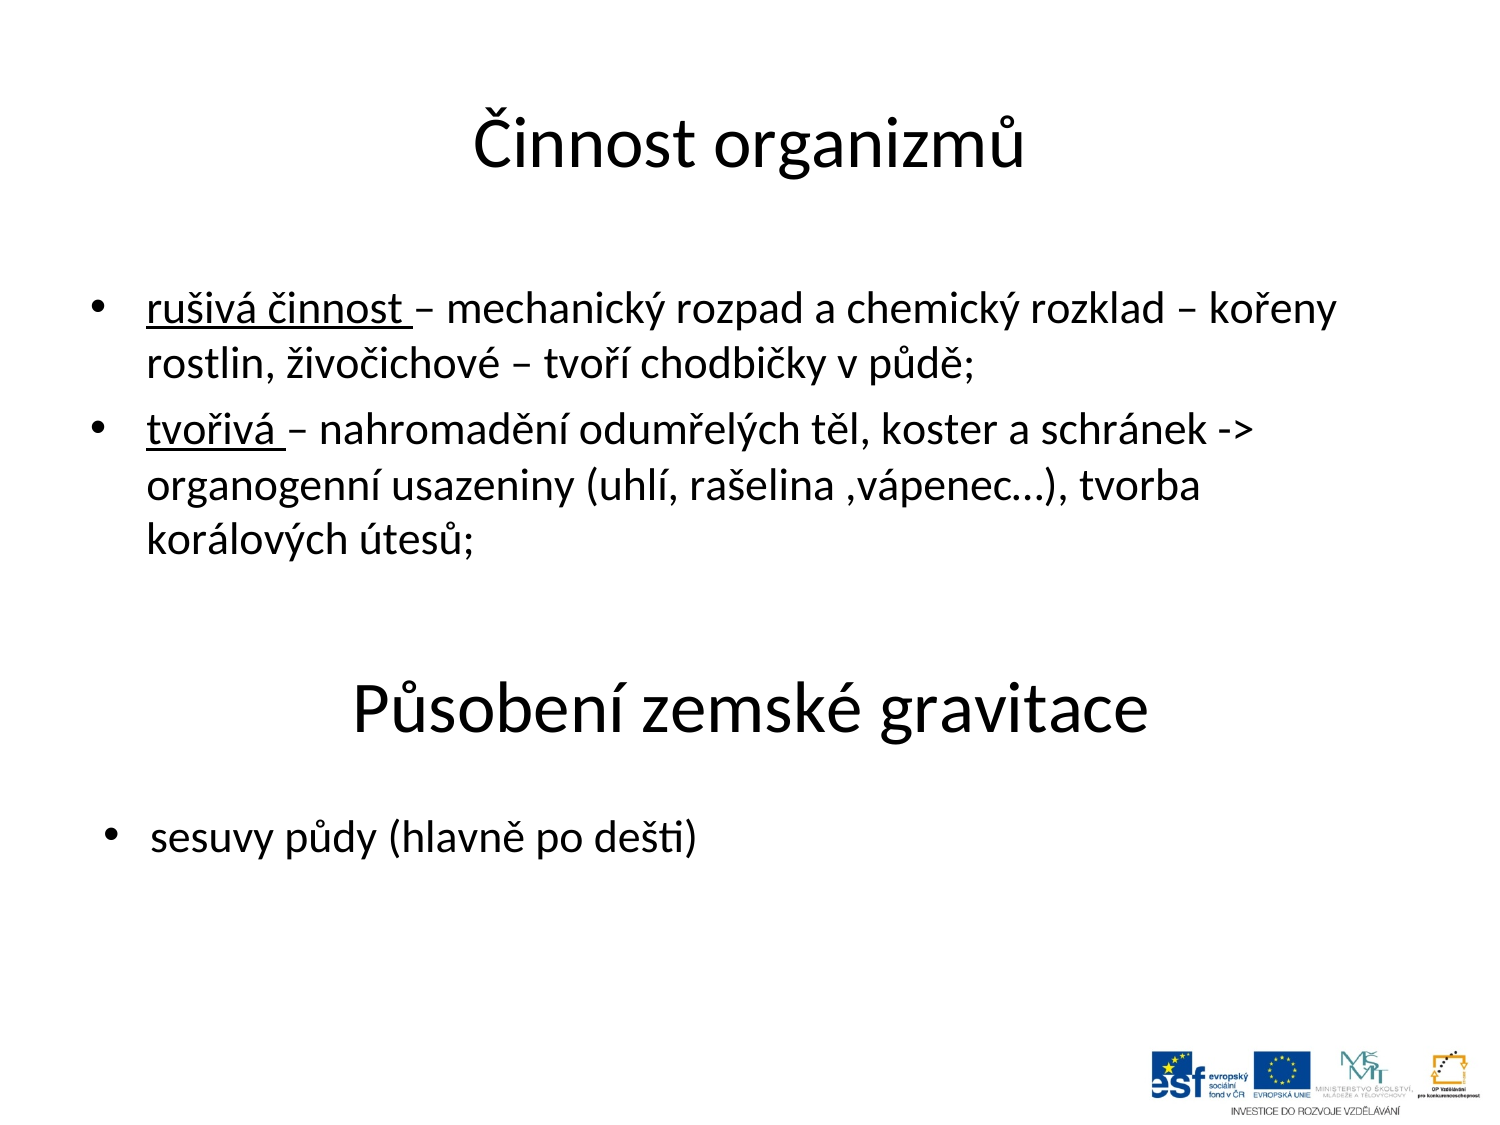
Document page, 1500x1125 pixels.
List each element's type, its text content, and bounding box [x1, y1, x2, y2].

picture [1138, 1035, 1489, 1125]
title Činnost organizmů [75, 45, 1426, 233]
list rušivá činnost – mechanický rozpad a chemický rozklad – kořeny rostlin, živočichové – tvoří chodbičky v půdě; tvořivá – nahromadění odumřelých těl, koster a schránek -> organogenní usazeniny (uhlí, rašelina ,vápenec…), tvorba korálových útesů; [75, 270, 1426, 705]
text_box Působení zemské gravitace [76, 609, 1427, 798]
text_box sesuvy půdy (hlavně po dešti) [88, 798, 1176, 925]
